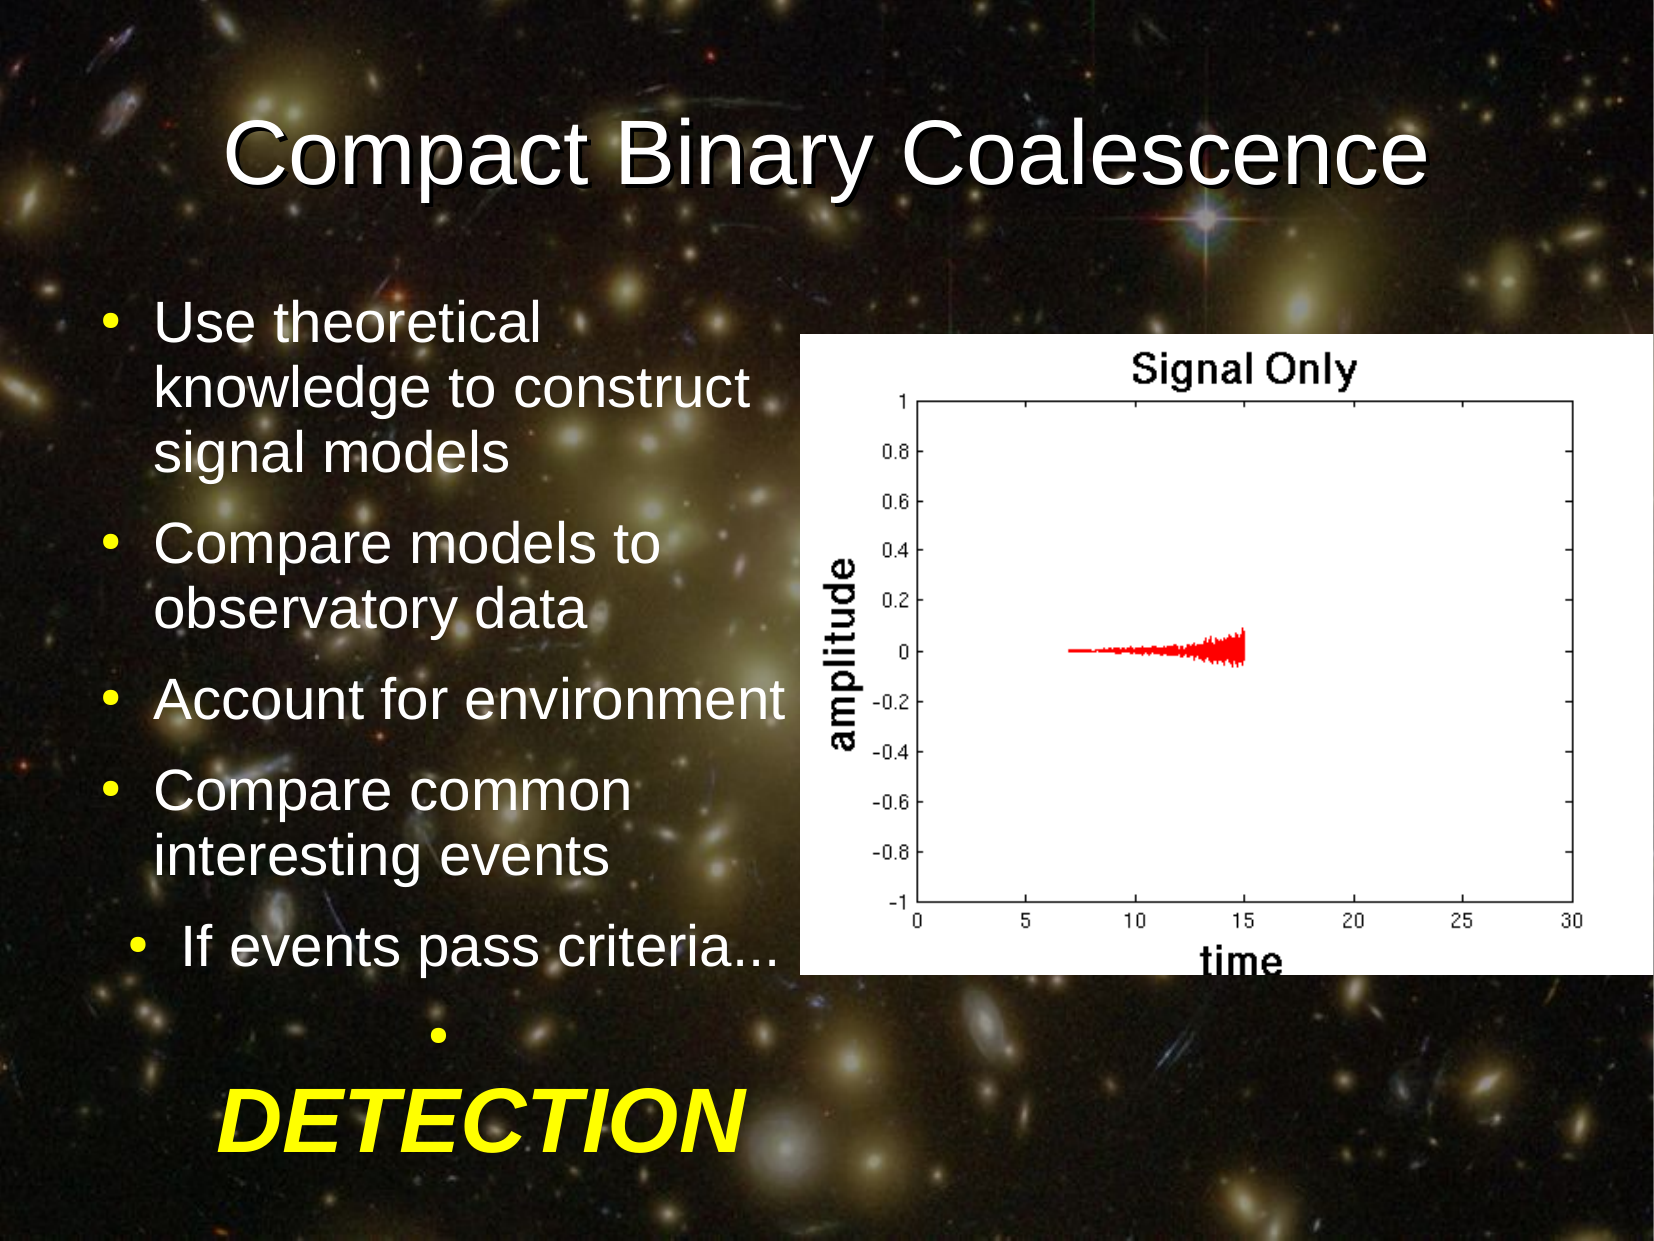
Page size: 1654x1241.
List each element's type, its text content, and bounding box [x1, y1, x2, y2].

list Use theoretical knowledge to construct signal models Compare models to observatory data Account for environment Compare common interesting events If events pass criteria... DETECTION [82, 290, 809, 1173]
picture [0, 0, 1654, 1241]
title Compact Binary Coalescence [82, 56, 1571, 250]
